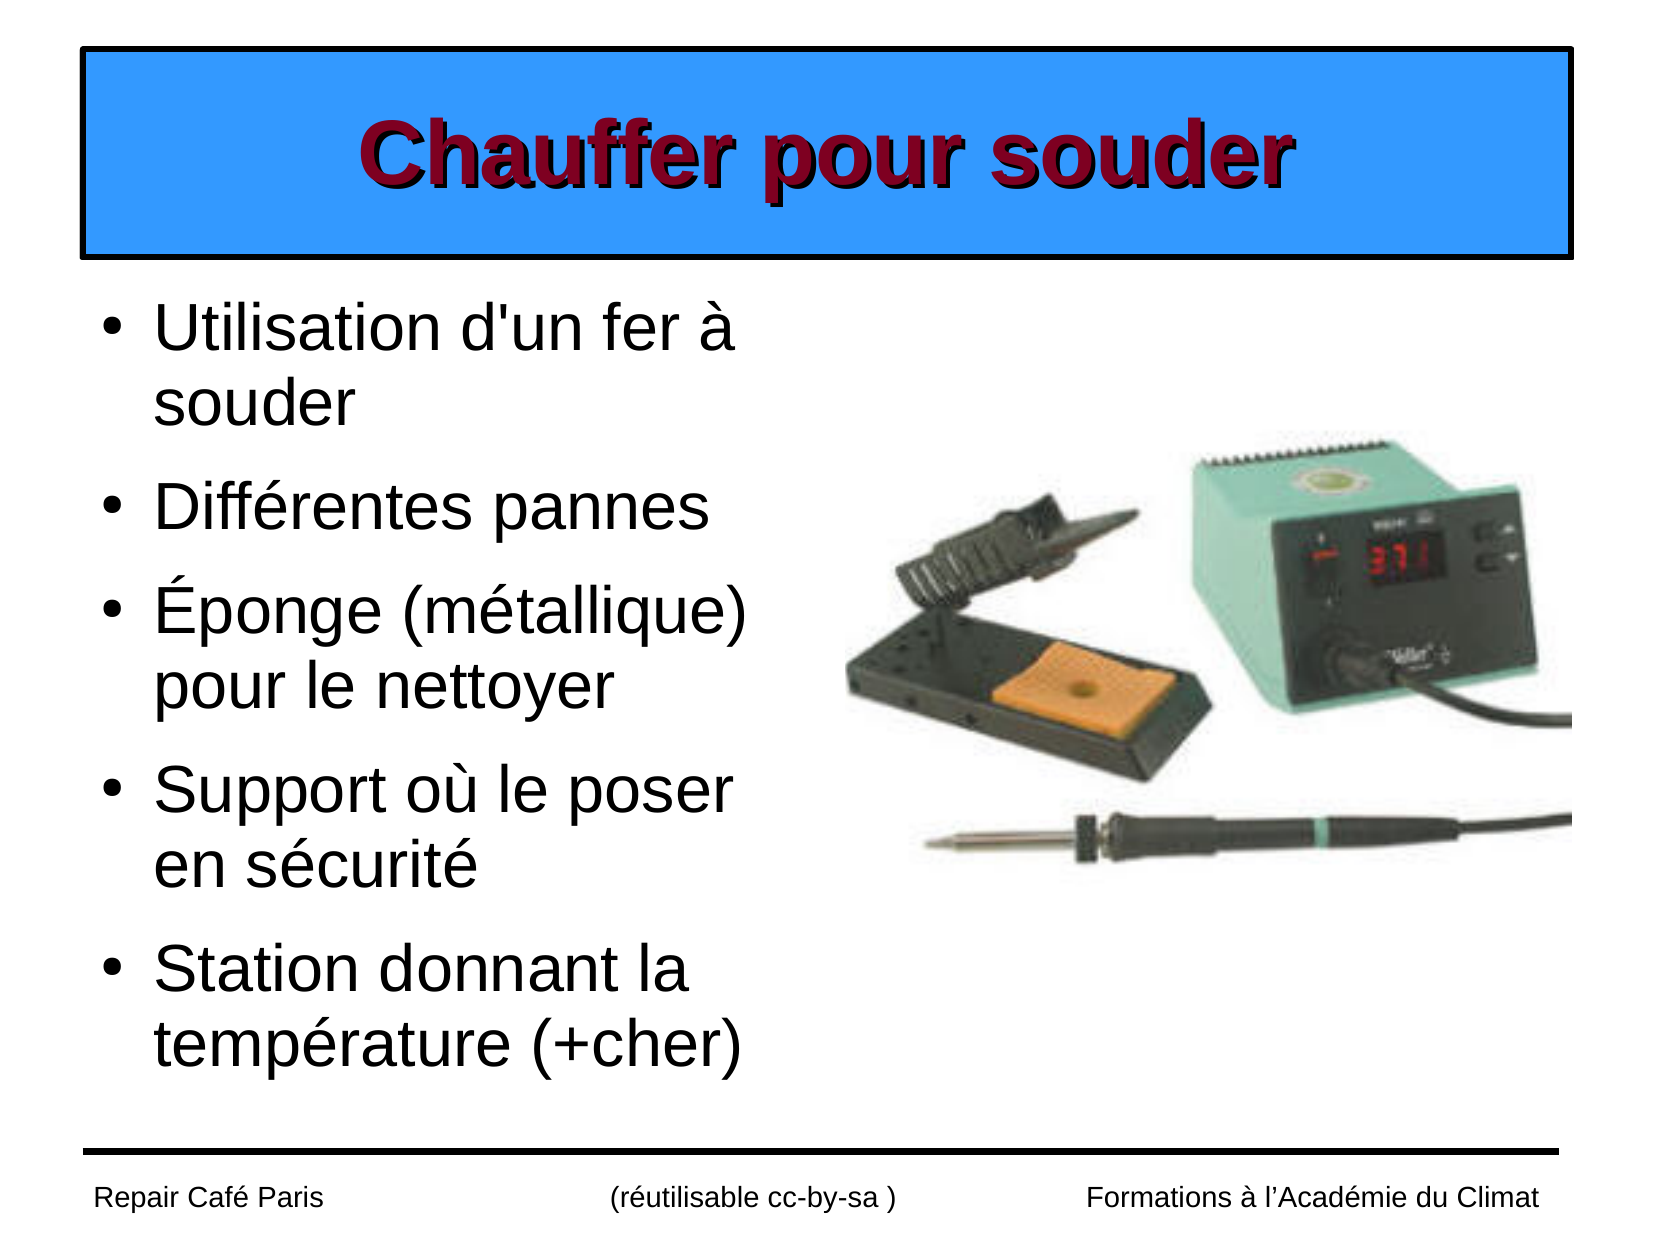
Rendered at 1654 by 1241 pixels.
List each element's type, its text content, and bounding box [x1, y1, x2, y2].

picture [845, 410, 1572, 889]
list Utilisation d'un fer à souder Différentes pannes Éponge (métallique) pour le nettoyer Support où le poser en sécurité Station donnant la température (+cher) [82, 290, 809, 1082]
title Chauffer pour souder [82, 49, 1571, 257]
